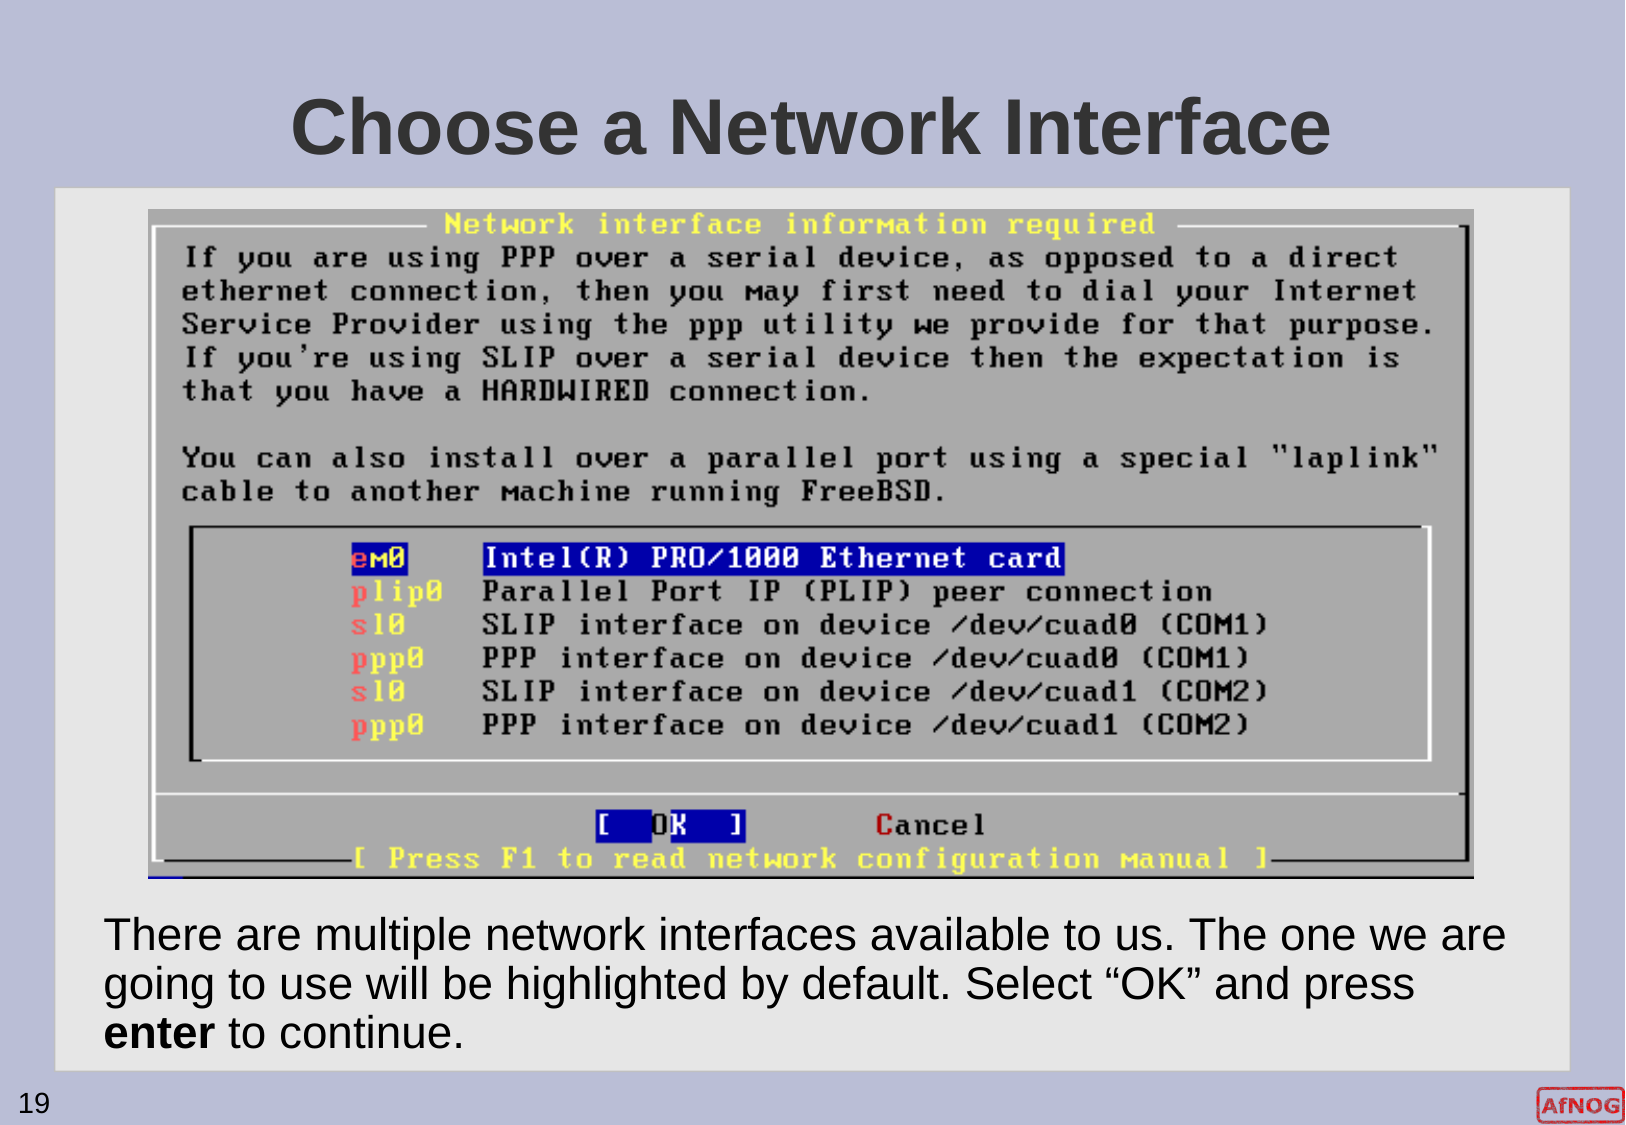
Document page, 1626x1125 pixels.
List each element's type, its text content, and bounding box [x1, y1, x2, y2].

picture [1535, 1085, 1626, 1125]
text_box There are multiple network interfaces available to us. The one we are going to use will be highlighted by default. Select “OK” and press enter to continue. [88, 903, 1536, 1069]
picture [148, 209, 1474, 879]
title Choose a Network Interface [54, 44, 1571, 215]
